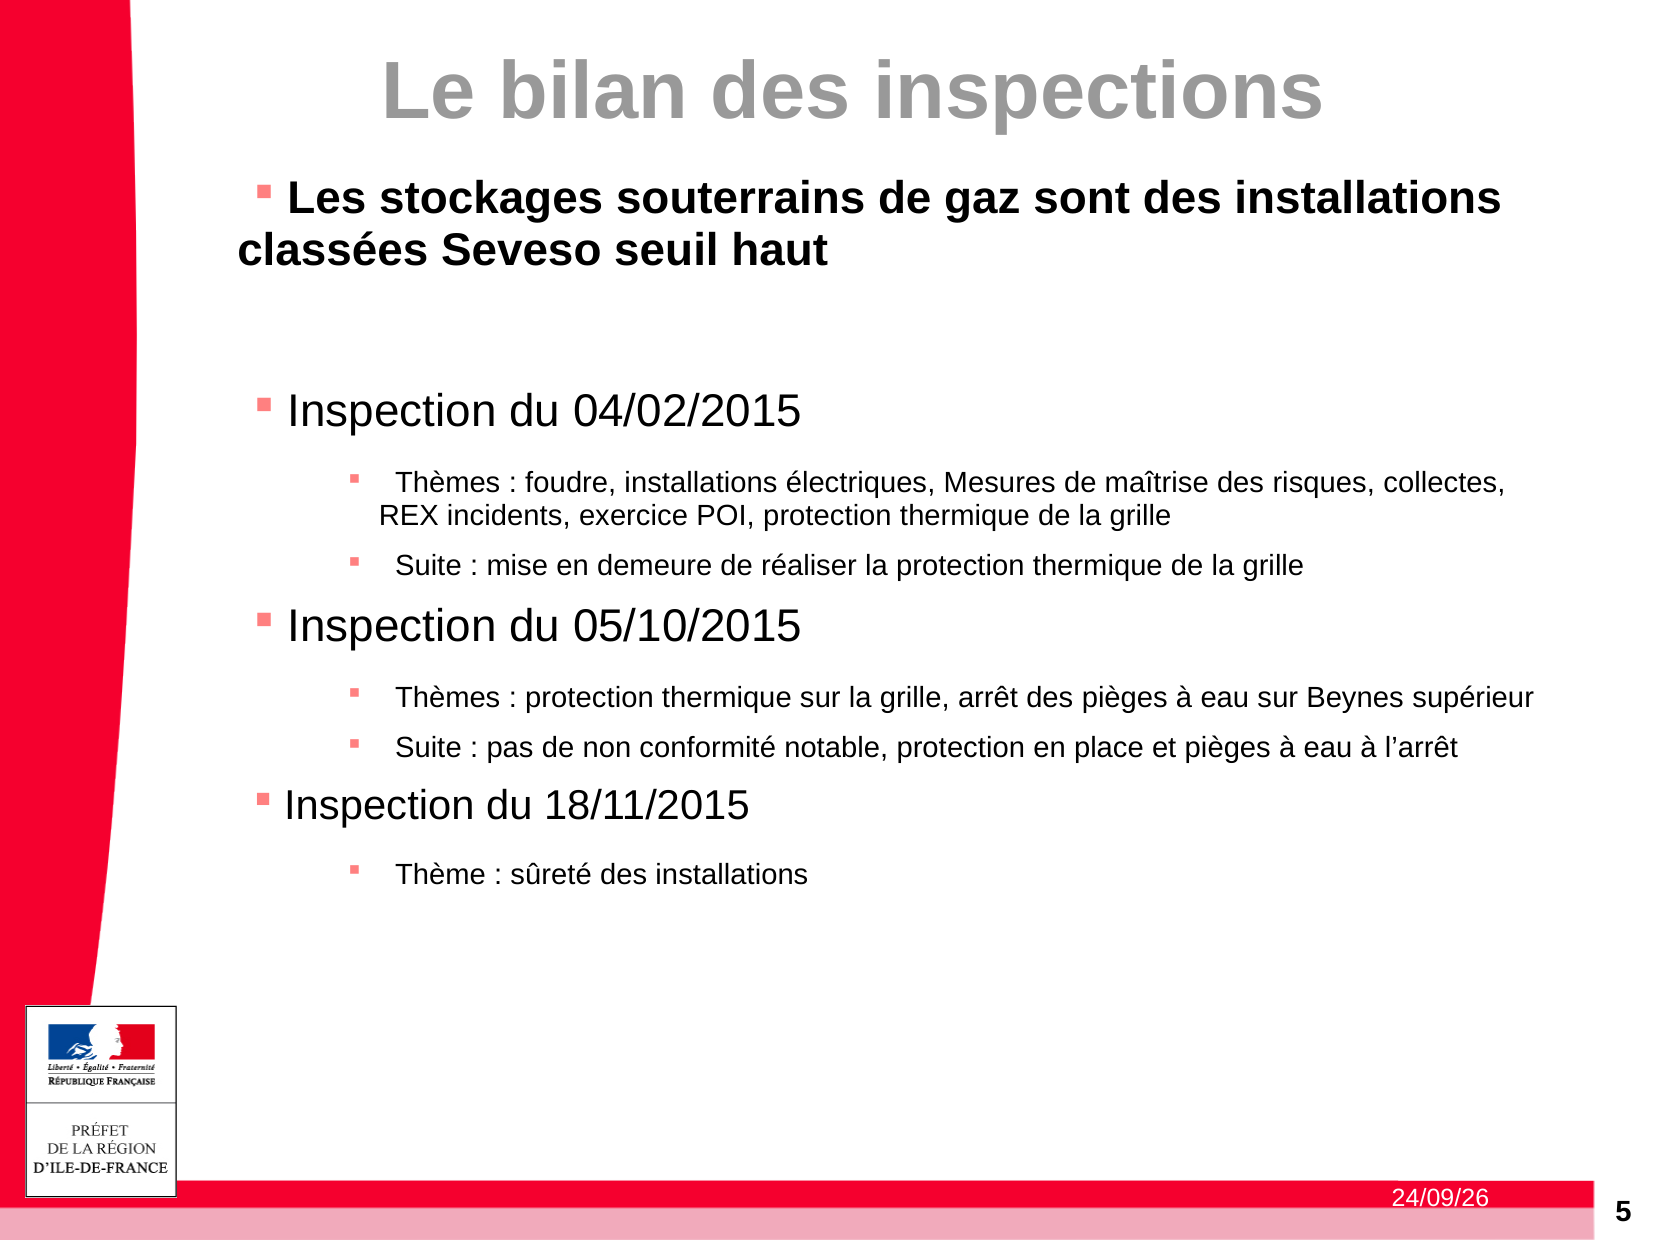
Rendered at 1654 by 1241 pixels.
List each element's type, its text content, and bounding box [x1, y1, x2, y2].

list Les stockages souterrains de gaz sont des installations classées Seveso seuil haut Inspection du 04/02/2015 Thèmes : foudre, installations électriques, Mesures de maîtrise des risques, collectes, REX incidents, exercice POI, protection thermique de la grille Suite : mise en demeure de réaliser la protection thermique de la grille Inspection du 05/10/2015 Thèmes : protection thermique sur la grille, arrêt des pièges à eau sur Beynes supérieur Suite : pas de non conformité notable, protection en place et pièges à eau à l’arrêt Inspection du 18/11/2015 Thème : sûreté des installations [166, 172, 1572, 1241]
title Le bilan des inspections [136, 44, 1571, 136]
picture [0, 0, 1653, 1240]
